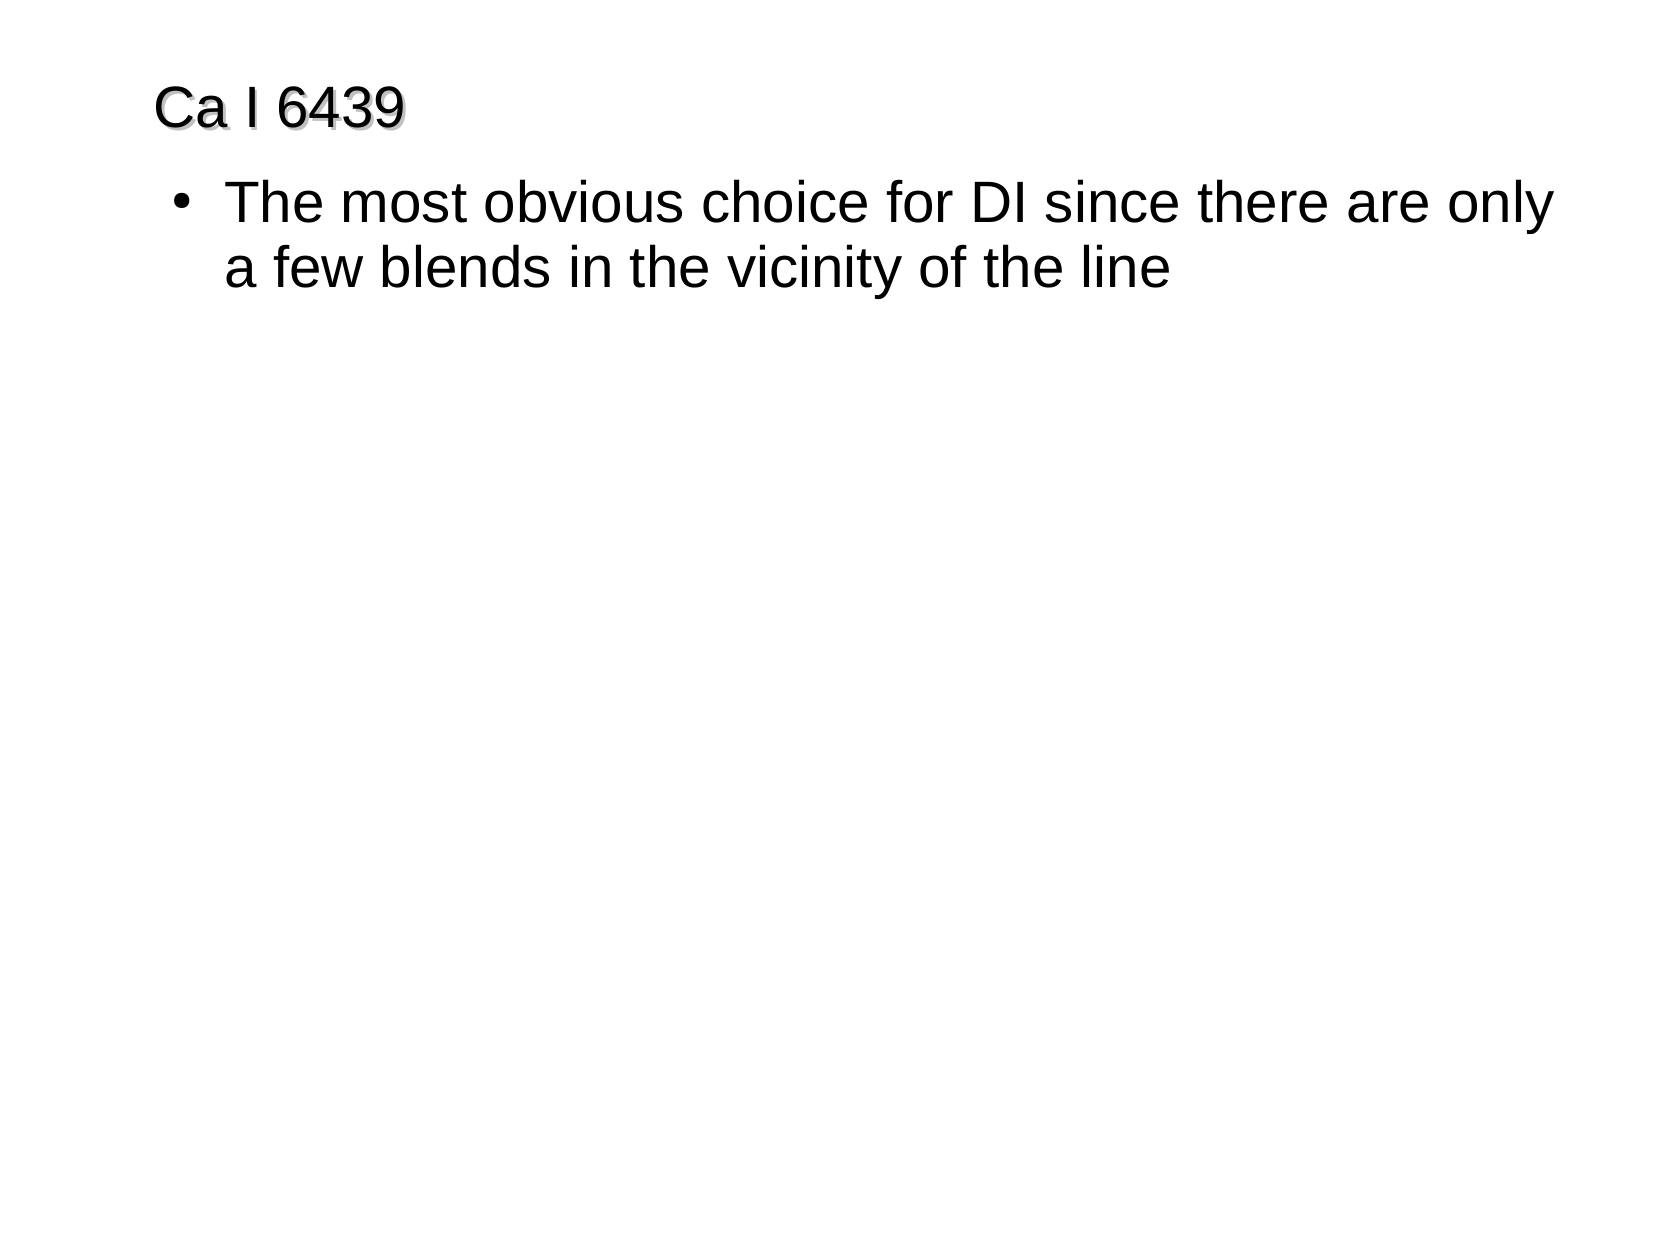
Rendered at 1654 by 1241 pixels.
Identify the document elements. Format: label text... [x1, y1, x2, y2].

list Ca I 6439 The most obvious choice for DI since there are only a few blends in the vicinity of the line [82, 75, 1571, 1163]
